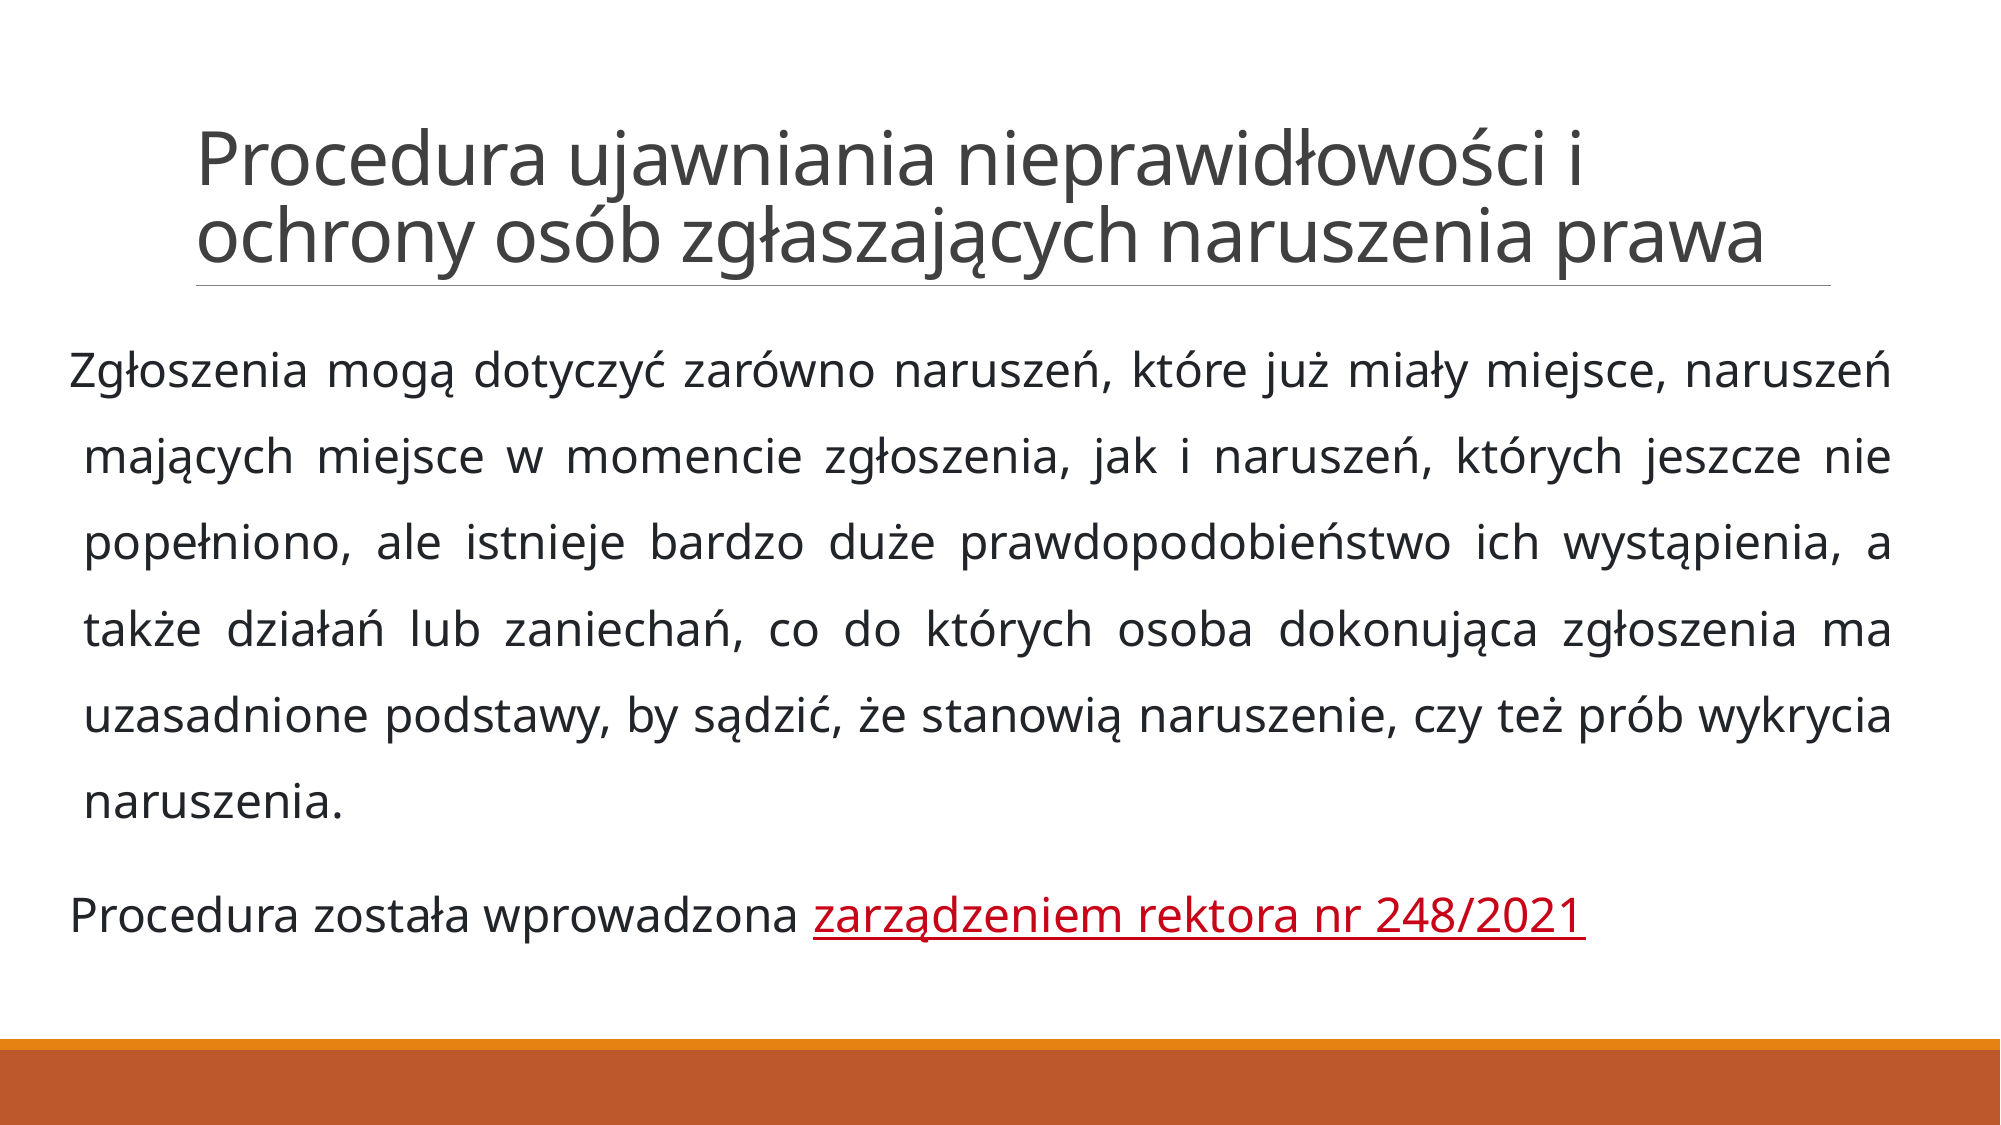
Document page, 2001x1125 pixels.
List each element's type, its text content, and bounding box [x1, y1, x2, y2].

title Procedura ujawniania nieprawidłowości i ochrony osób zgłaszających naruszenia prawa [180, 47, 1831, 286]
list Zgłoszenia mogą dotyczyć zarówno naruszeń, które już miały miejsce, naruszeń mających miejsce w momencie zgłoszenia, jak i naruszeń, których jeszcze nie popełniono, ale istnieje bardzo duże prawdopodobieństwo ich wystąpienia, a także działań lub zaniechań, co do których osoba dokonująca zgłoszenia ma uzasadnione podstawy, by sądzić, że stanowią naruszenie, czy też prób wykrycia naruszenia. Procedura została wprowadzona zarządzeniem rektora nr 248/2021 [54, 302, 1941, 963]
